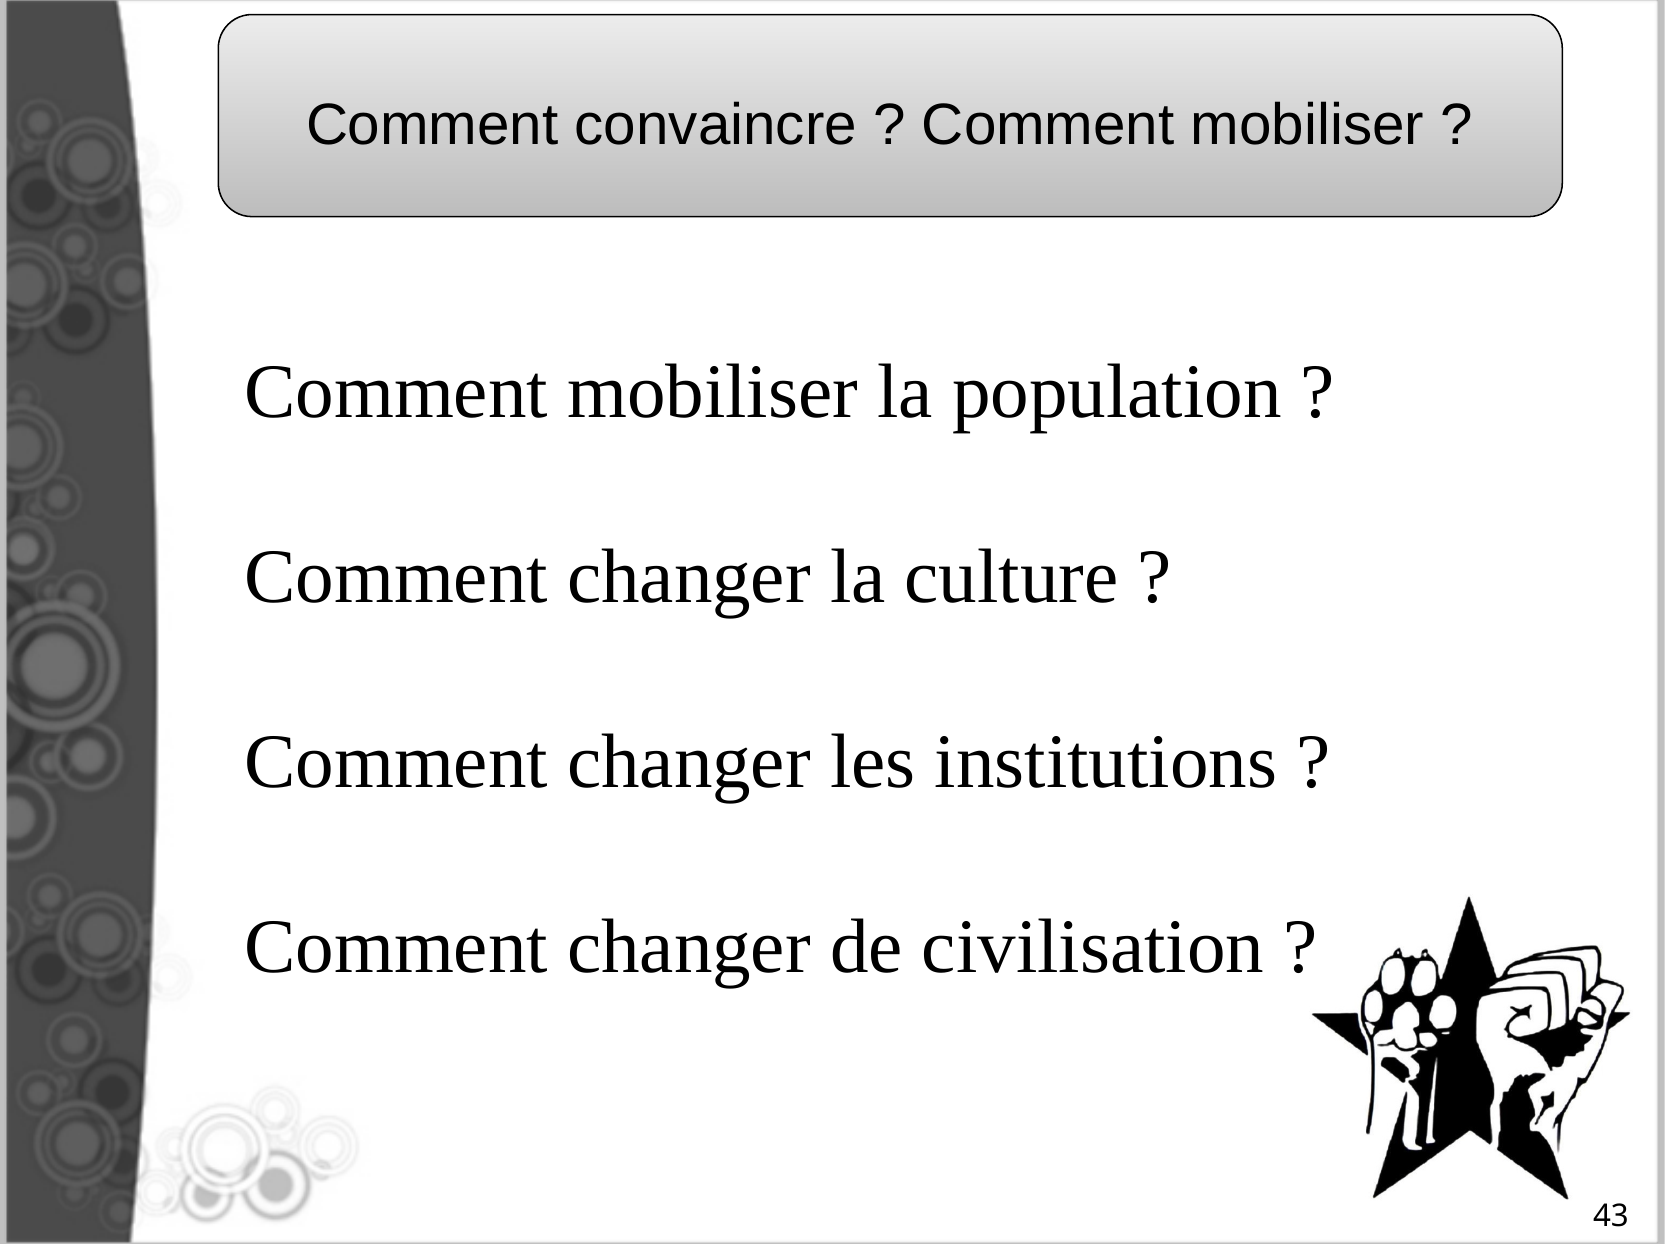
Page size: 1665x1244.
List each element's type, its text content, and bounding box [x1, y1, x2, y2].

text_box Comment convaincre ? Comment mobiliser ? [241, 30, 1540, 164]
text_box [218, 14, 1563, 217]
picture [3, 0, 1662, 1244]
slide_number <numéro> [1311, 1188, 1644, 1233]
text_box Comment mobiliser la population ? Comment changer la culture ? Comment changer les institutions ? Comment changer de civilisation ? [236, 333, 1581, 996]
